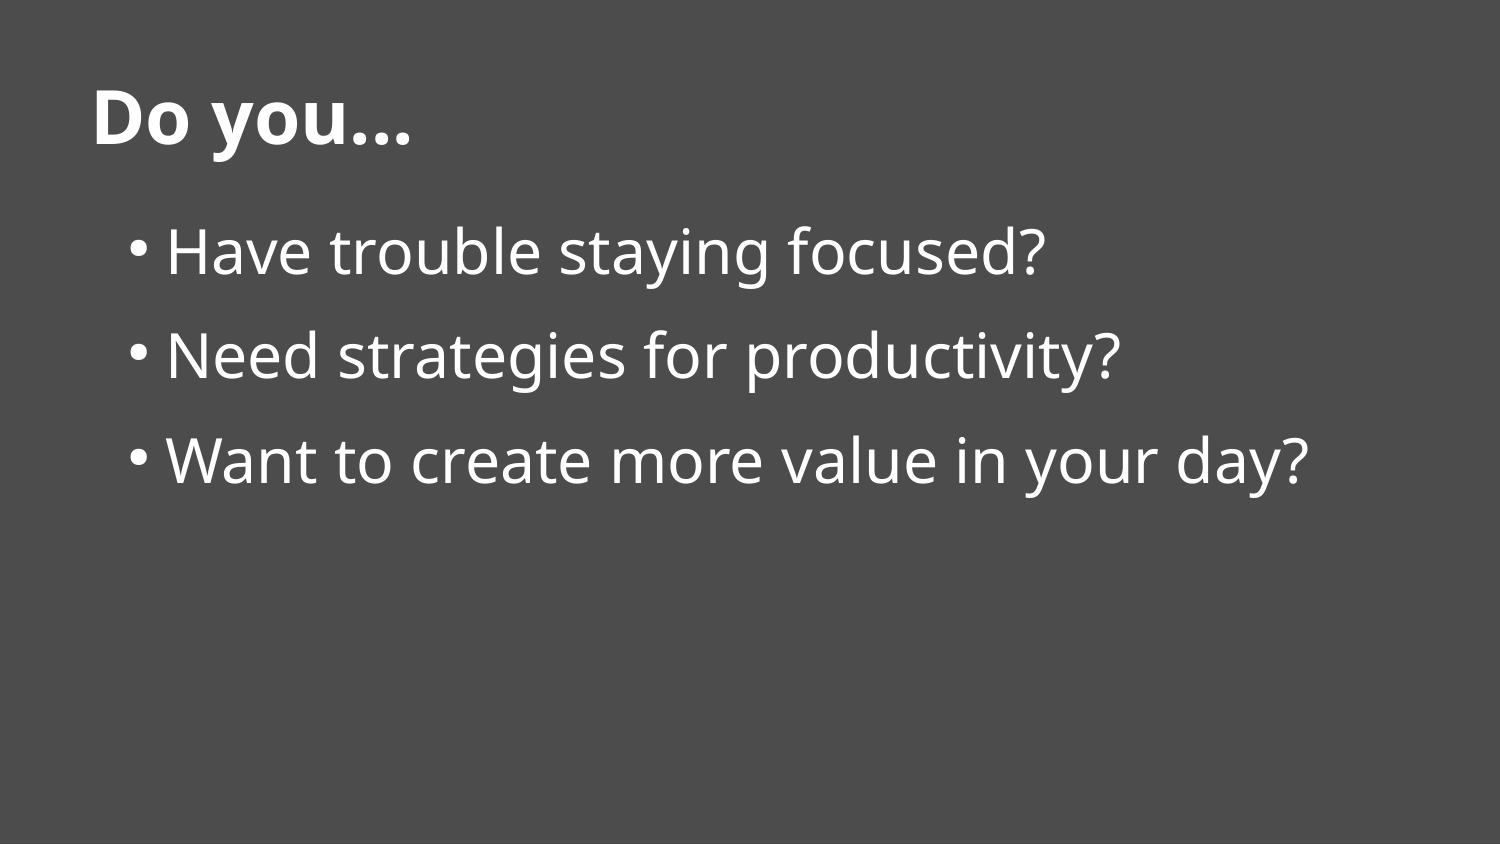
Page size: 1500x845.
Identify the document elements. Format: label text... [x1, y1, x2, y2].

title Do you... [75, 33, 1425, 175]
list Have trouble staying focused? Need strategies for productivity? Want to create more value in your day? [75, 197, 1425, 809]
